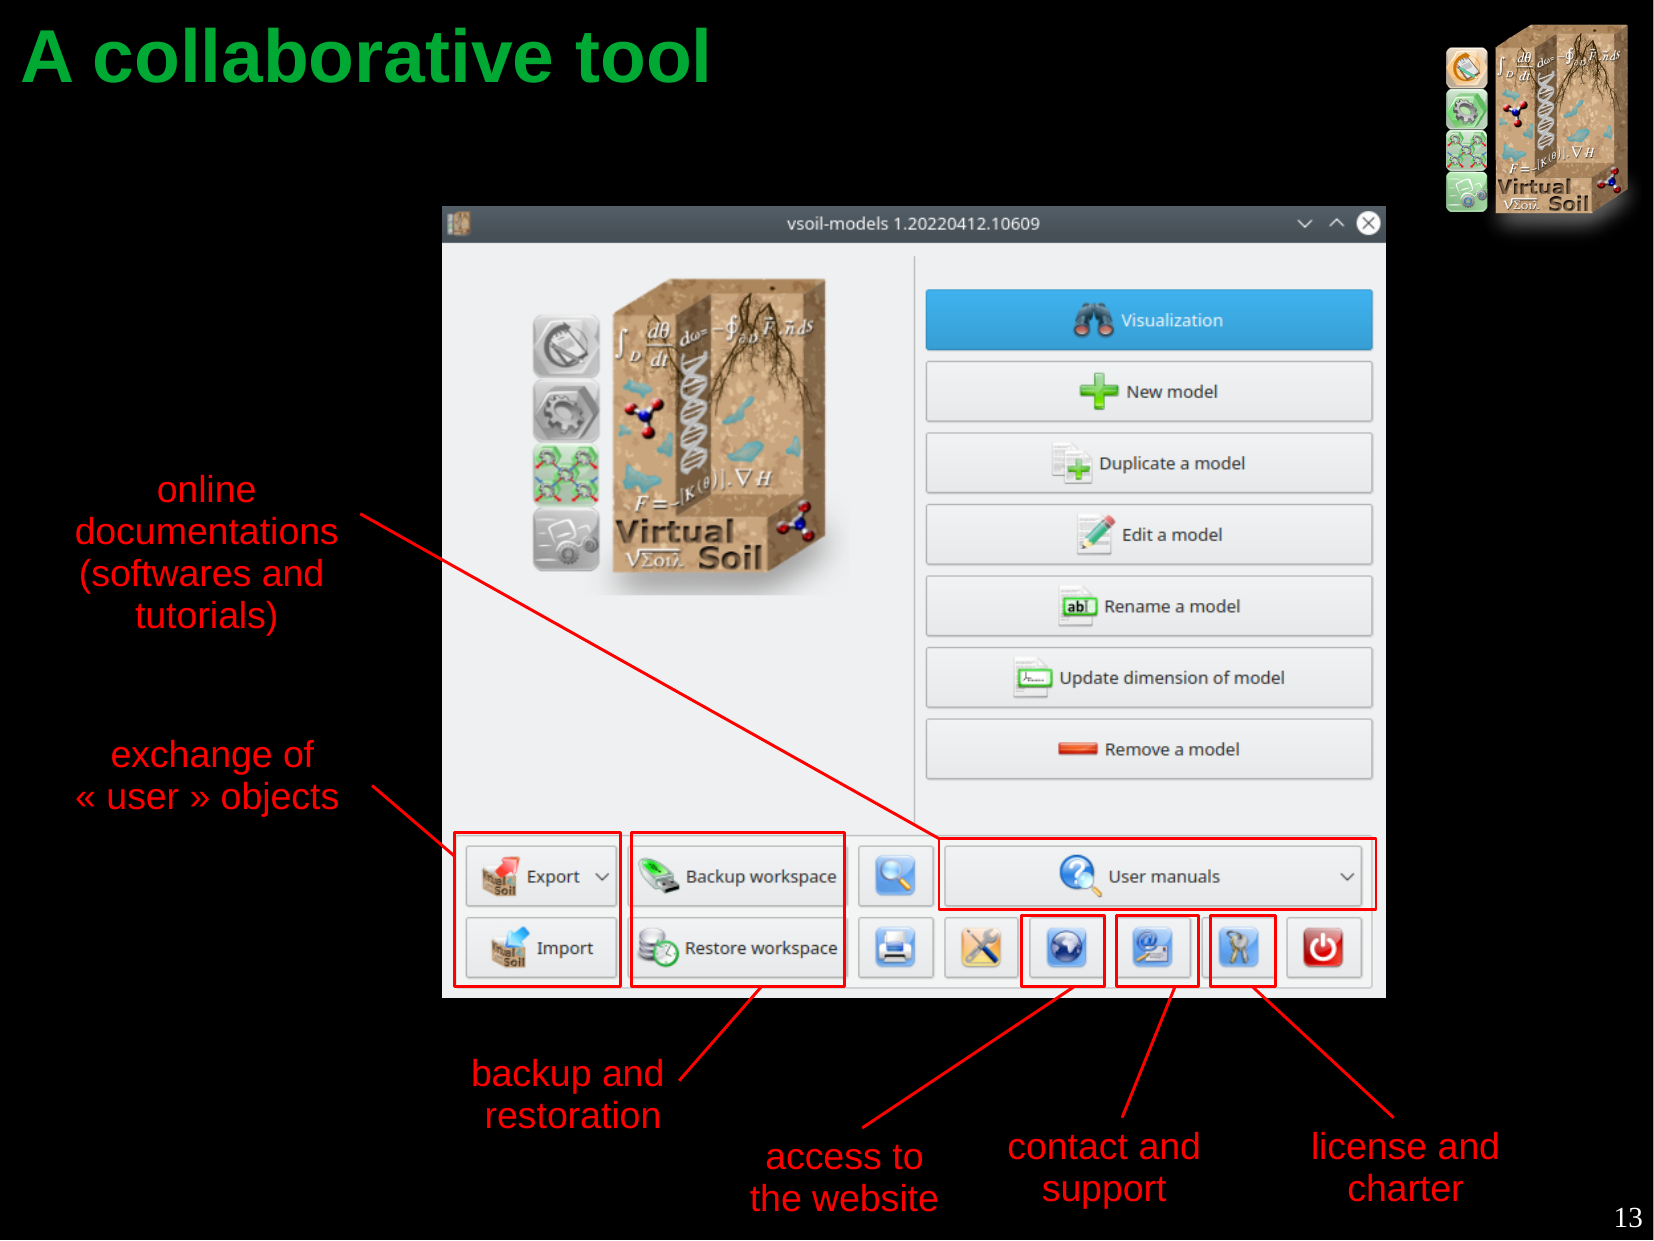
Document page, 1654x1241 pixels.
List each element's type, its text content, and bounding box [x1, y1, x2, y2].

text_box backup and restoration [413, 1045, 733, 1145]
picture [1023, 917, 1103, 985]
picture [456, 834, 619, 985]
picture [1118, 917, 1197, 985]
picture [1212, 917, 1274, 985]
picture [633, 834, 843, 985]
picture [1409, 0, 1642, 260]
text_box online documentations (softwares and tutorials) [47, 460, 367, 644]
text_box contact and support [980, 1117, 1229, 1217]
text_box license and charter [1281, 1117, 1530, 1217]
text_box exchange of « user » objects [53, 726, 373, 826]
picture [442, 206, 1386, 999]
text_box A collaborative tool [5, 7, 1276, 107]
picture [940, 840, 1375, 908]
text_box access to the website [720, 1127, 969, 1227]
